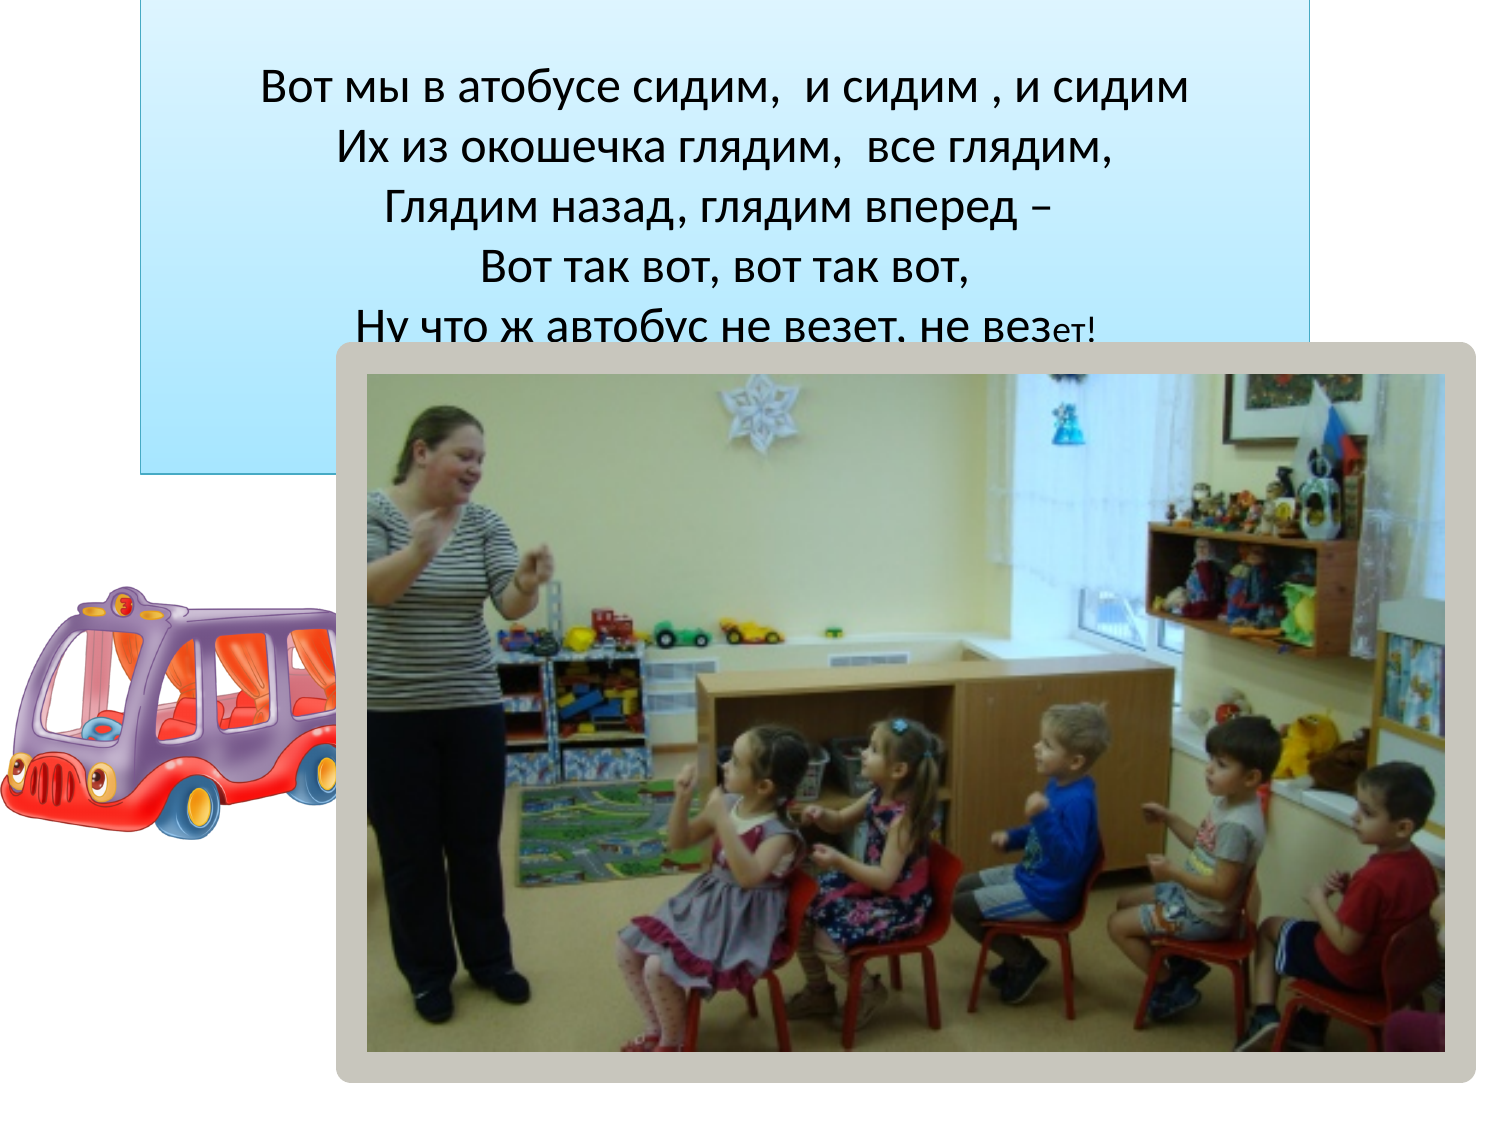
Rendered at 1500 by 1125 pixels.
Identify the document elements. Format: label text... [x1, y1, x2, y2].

text_box Вот мы в атобусе сидим, и сидим , и сидим Их из окошечка глядим, все глядим, Глядим назад, глядим вперед – Вот так вот, вот так вот, Ну что ж автобус не везет, не везет! [140, 0, 1310, 474]
picture [0, 586, 336, 840]
picture [366, 373, 1445, 1053]
